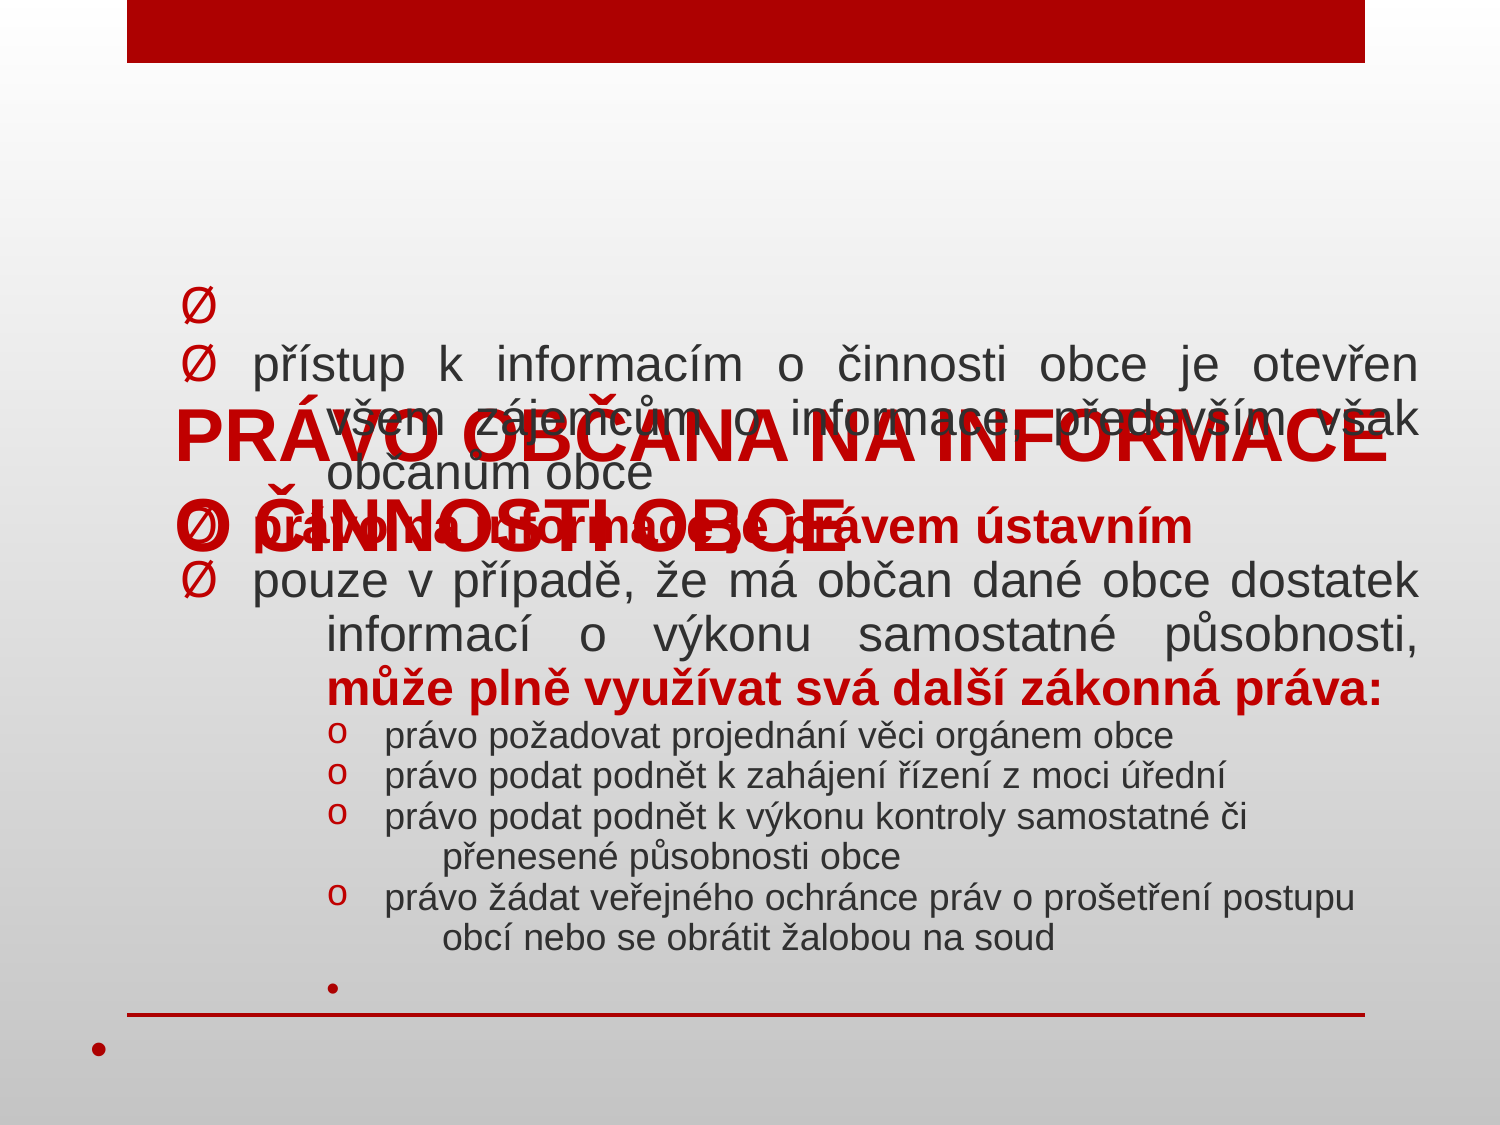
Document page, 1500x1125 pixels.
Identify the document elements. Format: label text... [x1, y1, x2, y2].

list přístup k informacím o činnosti obce je otevřen všem zájemcům o informace, především však občanům obce právo na informace je právem ústavním pouze v případě, že má občan dané obce dostatek informací o výkonu samostatné působnosti, může plně využívat svá další zákonná práva: právo požadovat projednání věci orgánem obce právo podat podnět k zahájení řízení z moci úřední právo podat podnět k výkonu kontroly samostatné či přenesené působnosti obce právo žádat veřejného ochránce práv o prošetření postupu obcí nebo se obrátit žalobou na soud [75, 262, 1436, 1005]
title PRÁVO OBČANA NA INFORMACE O ČINNOSTI OBCE [159, 54, 1483, 350]
